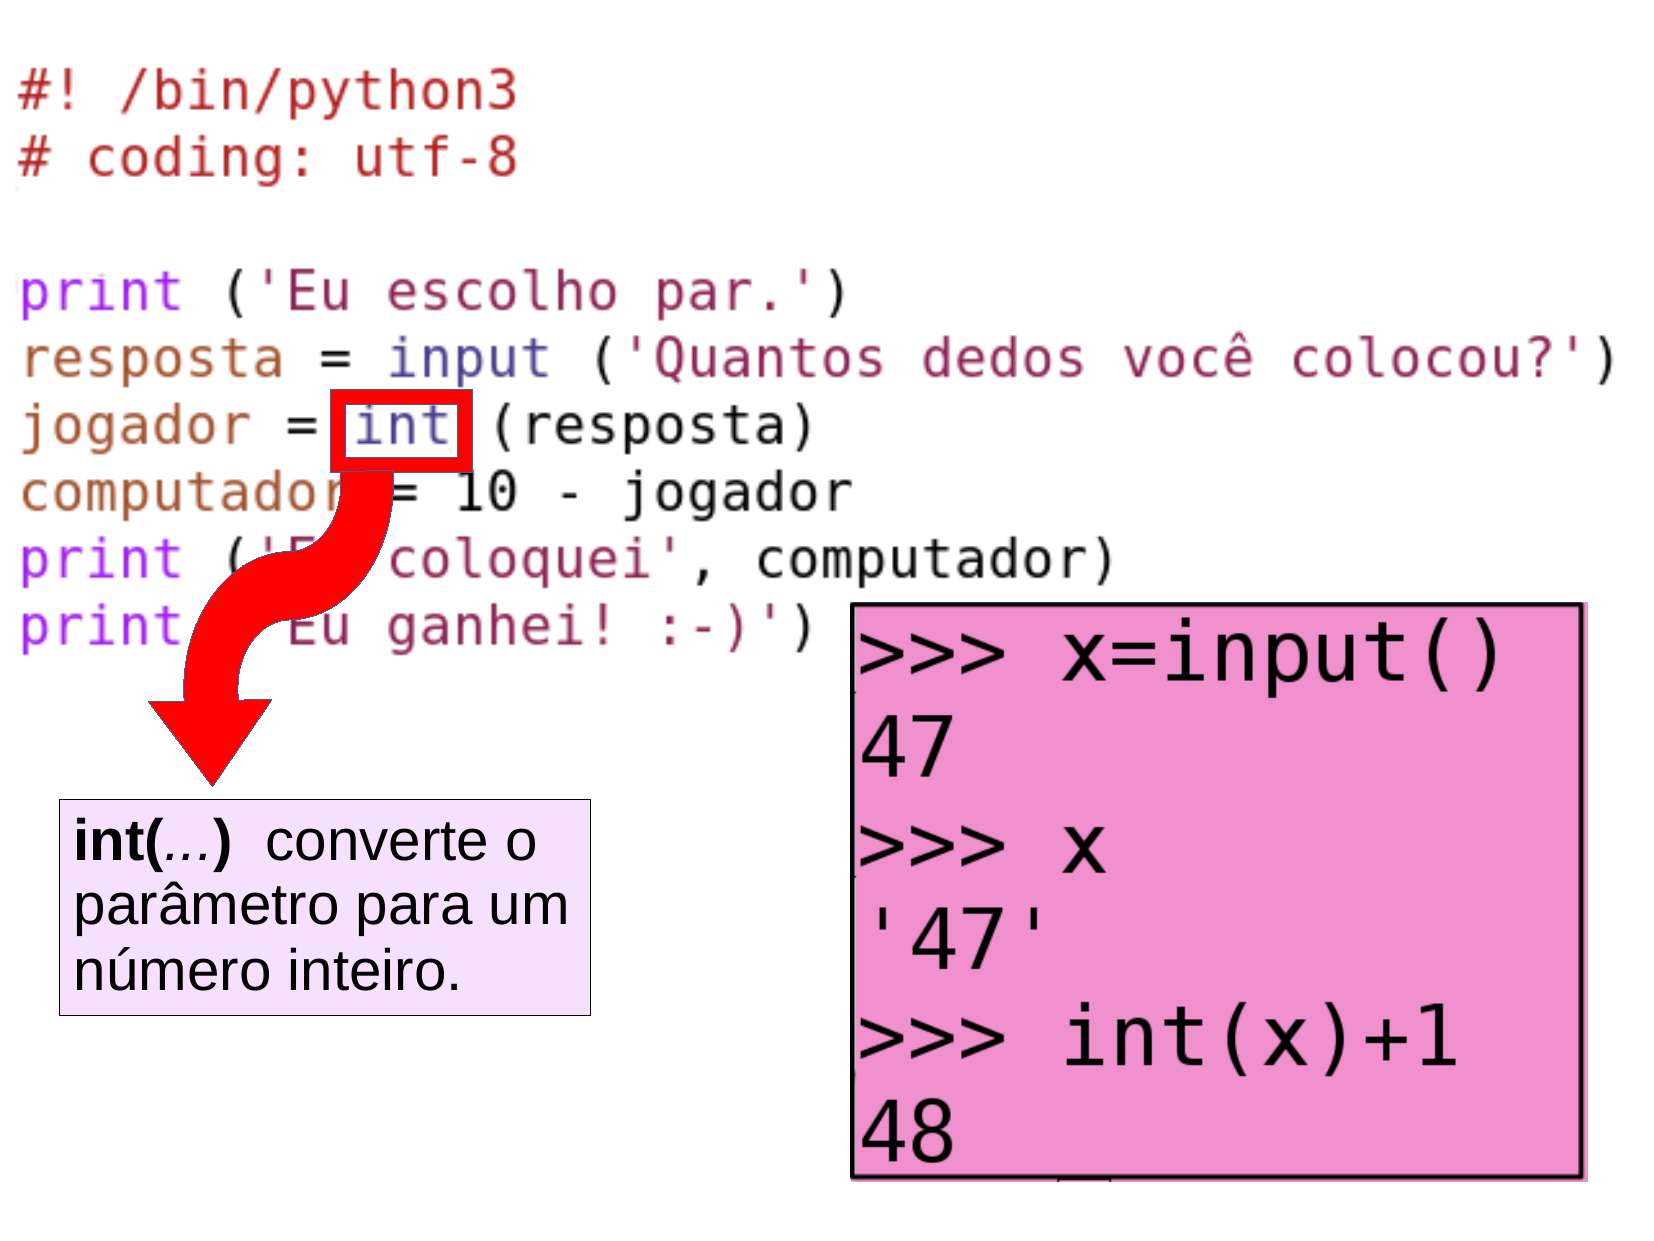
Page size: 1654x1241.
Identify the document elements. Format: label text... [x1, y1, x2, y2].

text_box int(...) converte o parâmetro para um número inteiro. [59, 799, 591, 1016]
text_box [148, 389, 473, 787]
picture [0, 20, 1654, 1182]
picture [346, 405, 457, 457]
